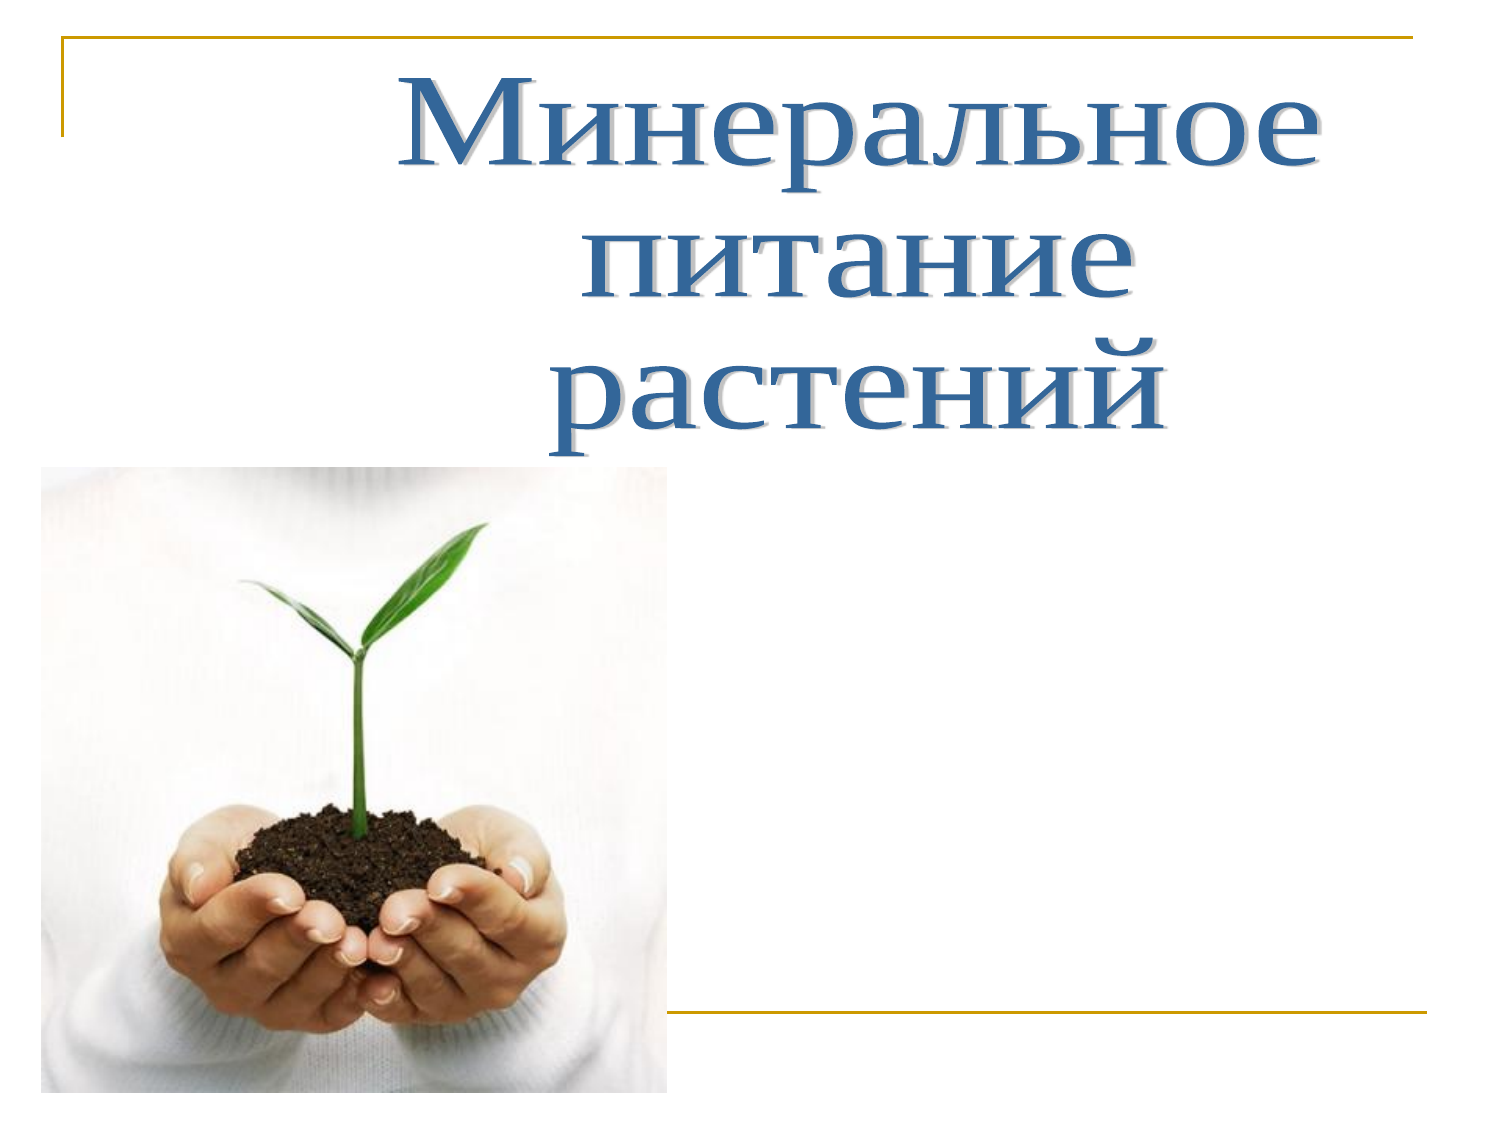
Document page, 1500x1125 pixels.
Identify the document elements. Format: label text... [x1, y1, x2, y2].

text_box Минеральное питание растений [1014, 103, 1080, 165]
text_box Минеральное питание растений [933, 103, 1008, 166]
text_box Минеральное питание растений [912, 367, 992, 429]
text_box Минеральное питание растений [1176, 102, 1245, 166]
text_box Минеральное питание растений [1258, 102, 1317, 166]
text_box Минеральное питание растений [845, 365, 905, 430]
text_box Минеральное питание растений [864, 102, 928, 166]
text_box Минеральное питание растений [625, 103, 705, 165]
text_box Минеральное питание растений [703, 365, 764, 430]
text_box Минеральное питание растений [1095, 337, 1153, 356]
text_box Минеральное питание растений [714, 102, 774, 166]
text_box Минеральное питание растений [896, 235, 976, 297]
text_box Минеральное питание растений [753, 235, 819, 297]
text_box Минеральное питание растений [582, 235, 662, 297]
text_box Минеральное питание растений [539, 103, 619, 165]
text_box Минеральное питание растений [781, 102, 853, 193]
text_box Минеральное питание растений [998, 367, 1078, 429]
text_box Минеральное питание растений [398, 78, 532, 165]
text_box Минеральное питание растений [549, 365, 621, 457]
text_box Минеральное питание растений [667, 235, 747, 297]
text_box Минеральное питание растений [828, 234, 892, 298]
text_box Минеральное питание растений [1084, 367, 1164, 429]
text_box Минеральное питание растений [632, 366, 696, 430]
text_box Минеральное питание растений [982, 235, 1062, 297]
text_box Минеральное питание растений [1071, 234, 1131, 298]
text_box Минеральное питание растений [771, 367, 837, 429]
text_box Минеральное питание растений [1087, 103, 1167, 165]
picture [41, 467, 667, 1093]
